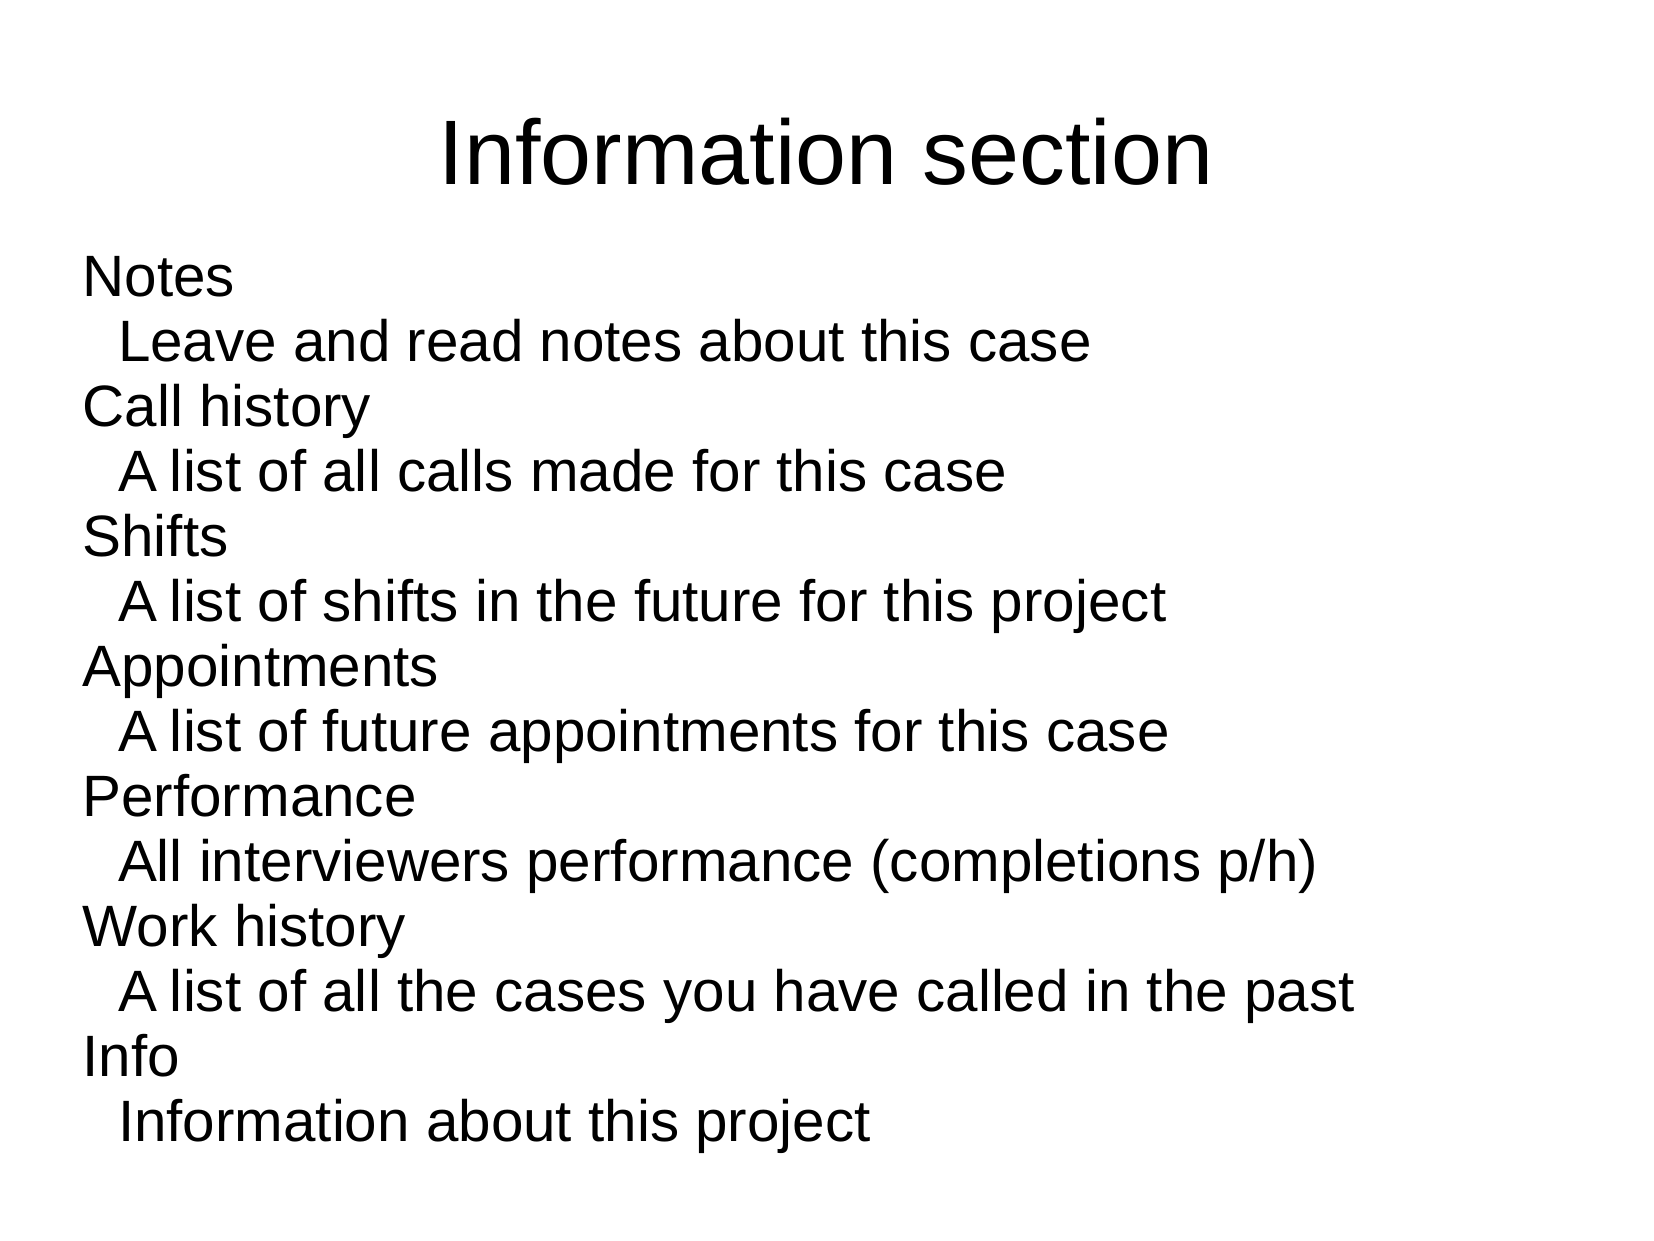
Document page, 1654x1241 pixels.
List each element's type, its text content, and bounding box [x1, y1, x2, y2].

subtitle Notes Leave and read notes about this case Call history A list of all calls made for this case Shifts A list of shifts in the future for this project Appointments A list of future appointments for this case Performance All interviewers performance (completions p/h) Work history A list of all the cases you have called in the past Info Information about this project [82, 245, 1571, 1153]
title Information section [82, 49, 1571, 245]
